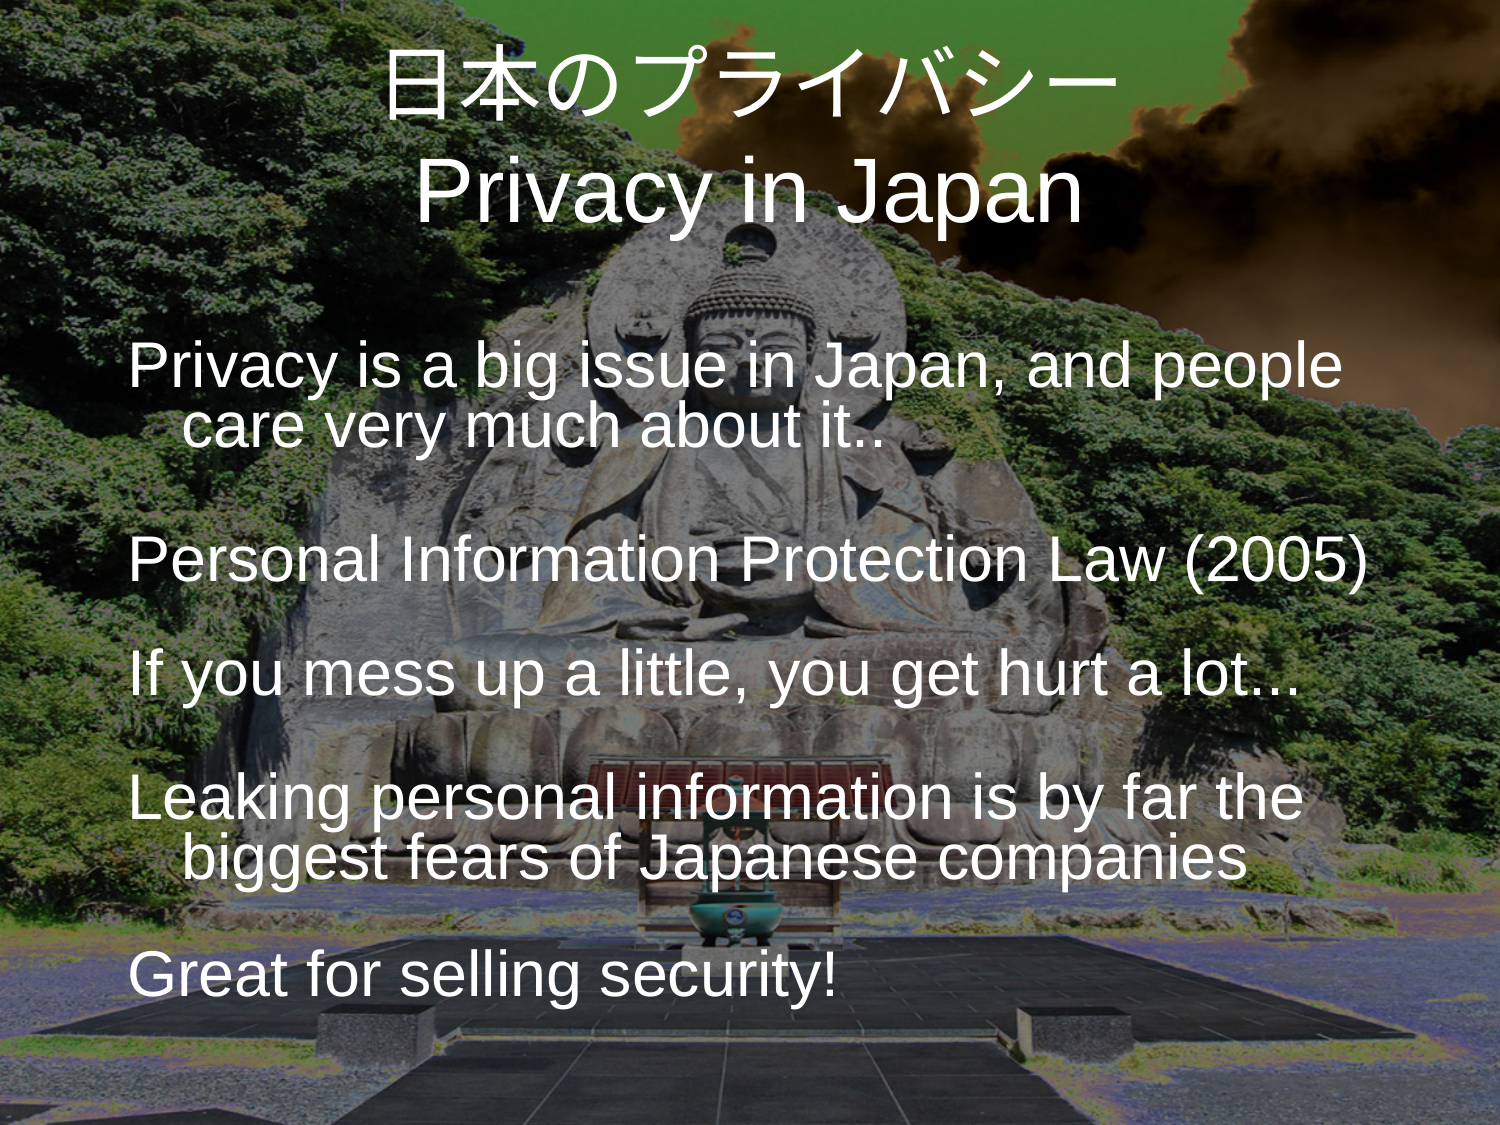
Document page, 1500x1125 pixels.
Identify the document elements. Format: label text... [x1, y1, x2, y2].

text_box Great for selling security! [112, 940, 1388, 1034]
list Privacy is a big issue in Japan, and people care very much about it.. [112, 331, 1447, 480]
picture [0, 0, 1500, 1125]
text_box If you mess up a little, you get hurt a lot... [112, 638, 1388, 727]
title 日本のプライバシー [112, 0, 1388, 176]
text_box Personal Information Protection Law (2005)‏ [112, 515, 1477, 592]
text_box Leaking personal information is by far the biggest fears of Japanese companies [112, 762, 1388, 922]
title Privacy in Japan [112, 176, 1388, 288]
